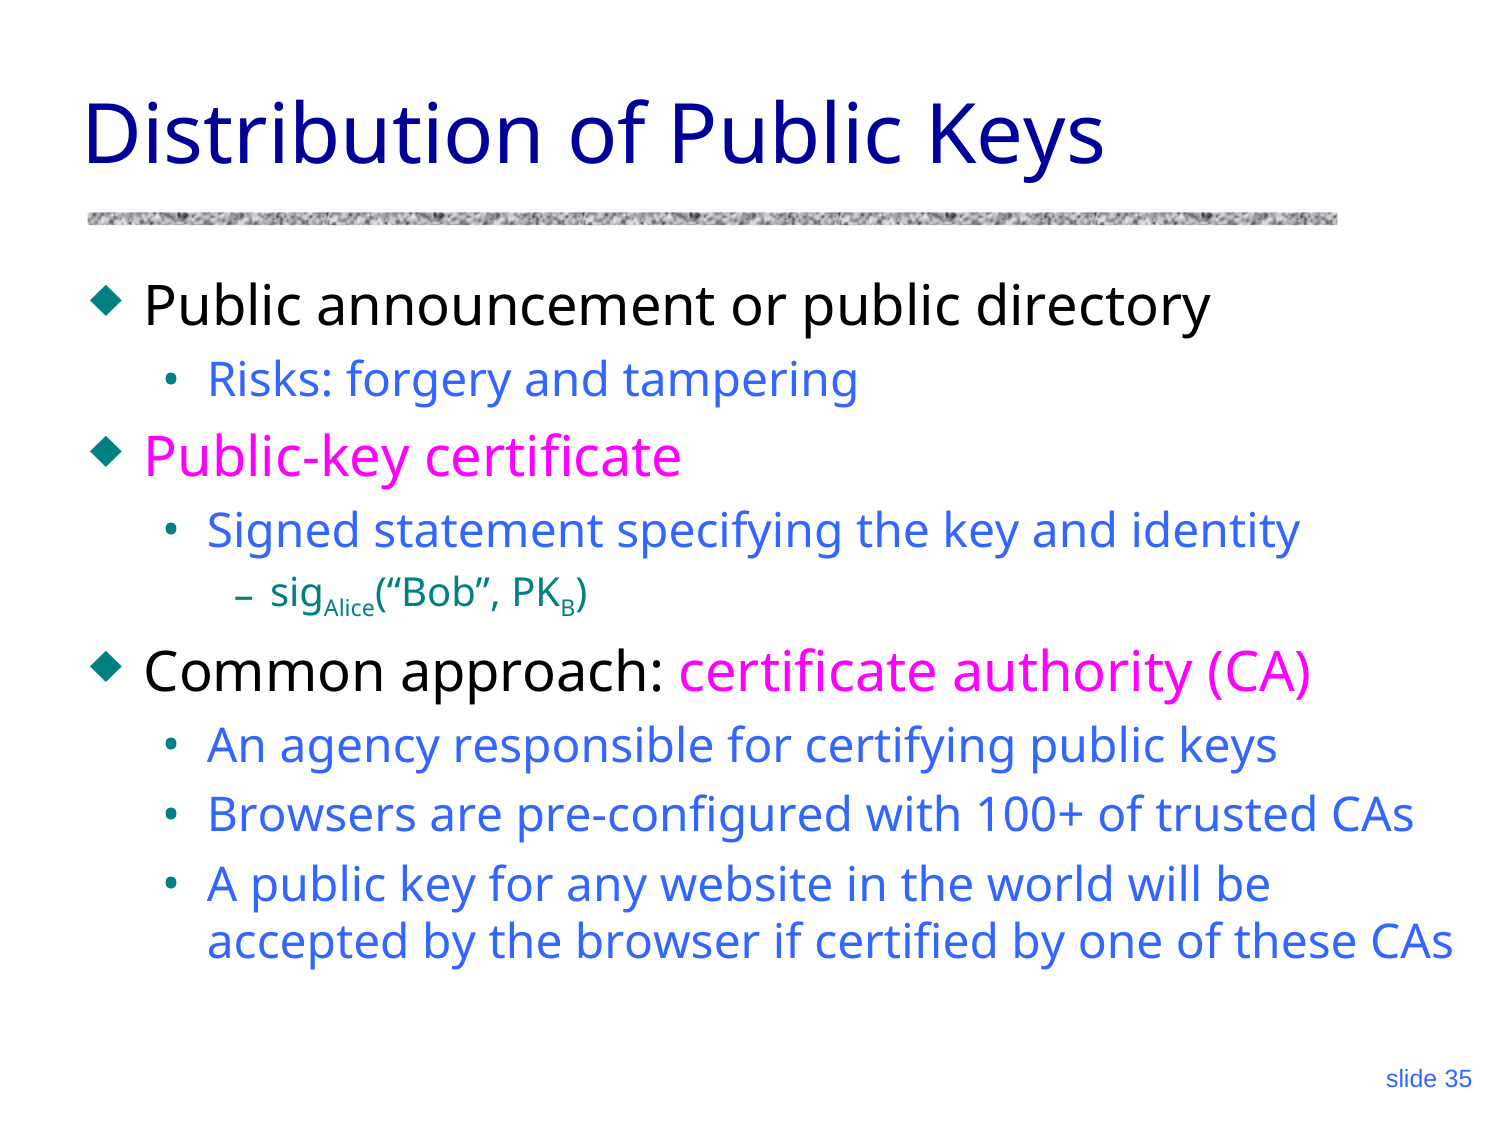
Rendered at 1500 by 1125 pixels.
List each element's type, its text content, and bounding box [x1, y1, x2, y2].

text_box slide <number> [1174, 1075, 1488, 1101]
list Public announcement or public directory Risks: forgery and tampering Public-key certificate Signed statement specifying the key and identity sigAlice(“Bob”, PKB) Common approach: certificate authority (CA) An agency responsible for certifying public keys Browsers are pre-configured with 100+ of trusted CAs A public key for any website in the world will be accepted by the browser if certified by one of these CAs [75, 262, 1488, 1075]
title Distribution of Public Keys [66, 37, 1342, 188]
picture [87, 212, 1338, 226]
